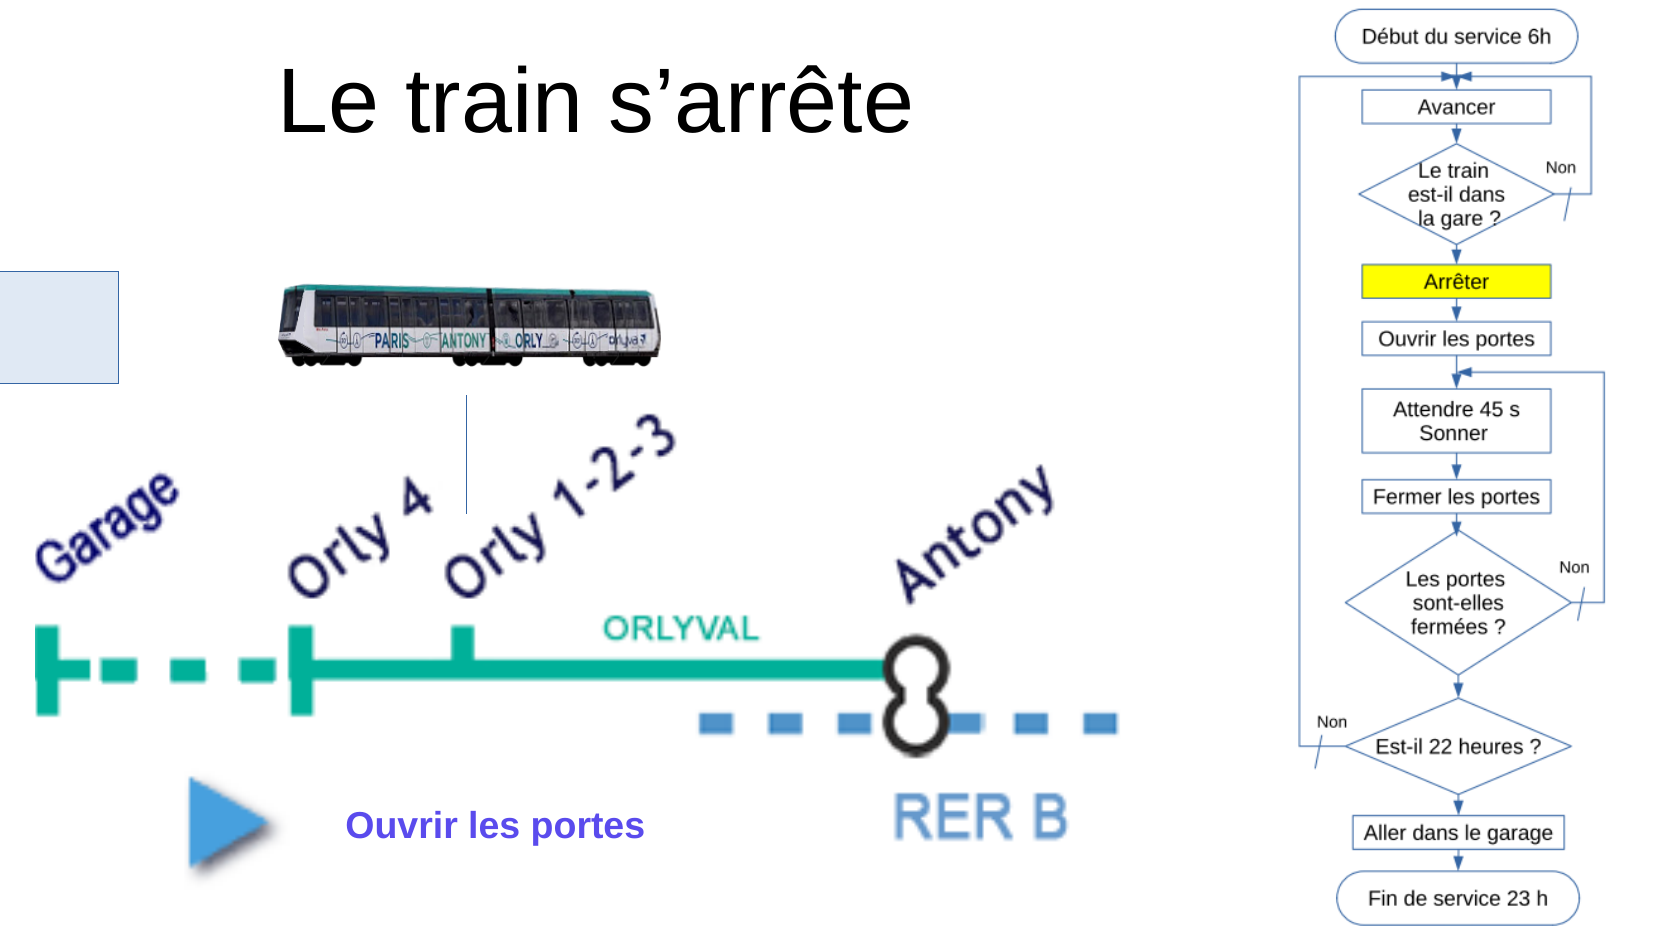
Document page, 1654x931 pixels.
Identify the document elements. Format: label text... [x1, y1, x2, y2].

text_box Ouvrir les portes [330, 797, 709, 855]
text_box [0, 271, 119, 384]
picture [1287, 0, 1638, 931]
picture [277, 283, 661, 367]
title Le train s’arrête [35, 0, 1158, 203]
picture [35, 383, 1123, 893]
